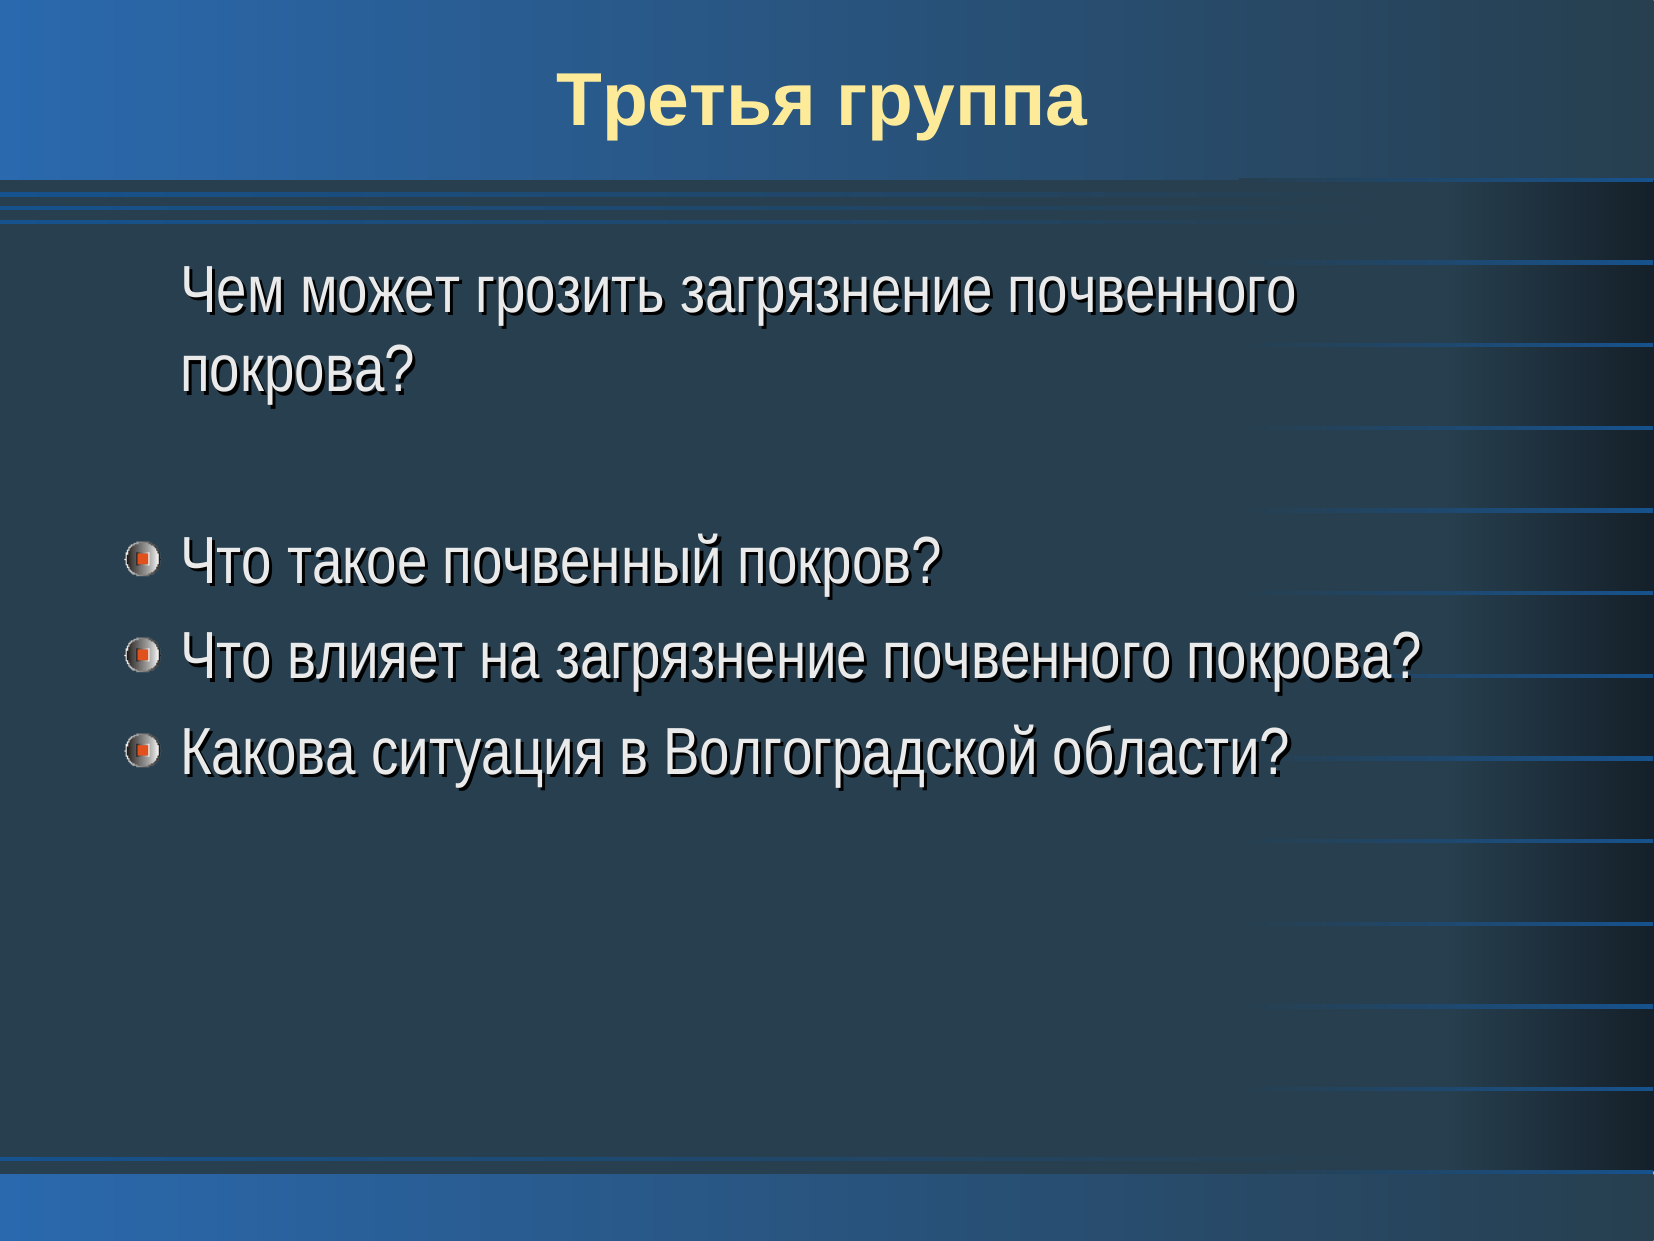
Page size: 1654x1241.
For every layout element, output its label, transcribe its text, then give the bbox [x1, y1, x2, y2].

title Третья группа [91, 34, 1553, 158]
list Чем может грозить загрязнение почвенного покрова? Что такое почвенный покров? Что влияет на загрязнение почвенного покрова? Какова ситуация в Волгоградской области? [123, 247, 1530, 1052]
